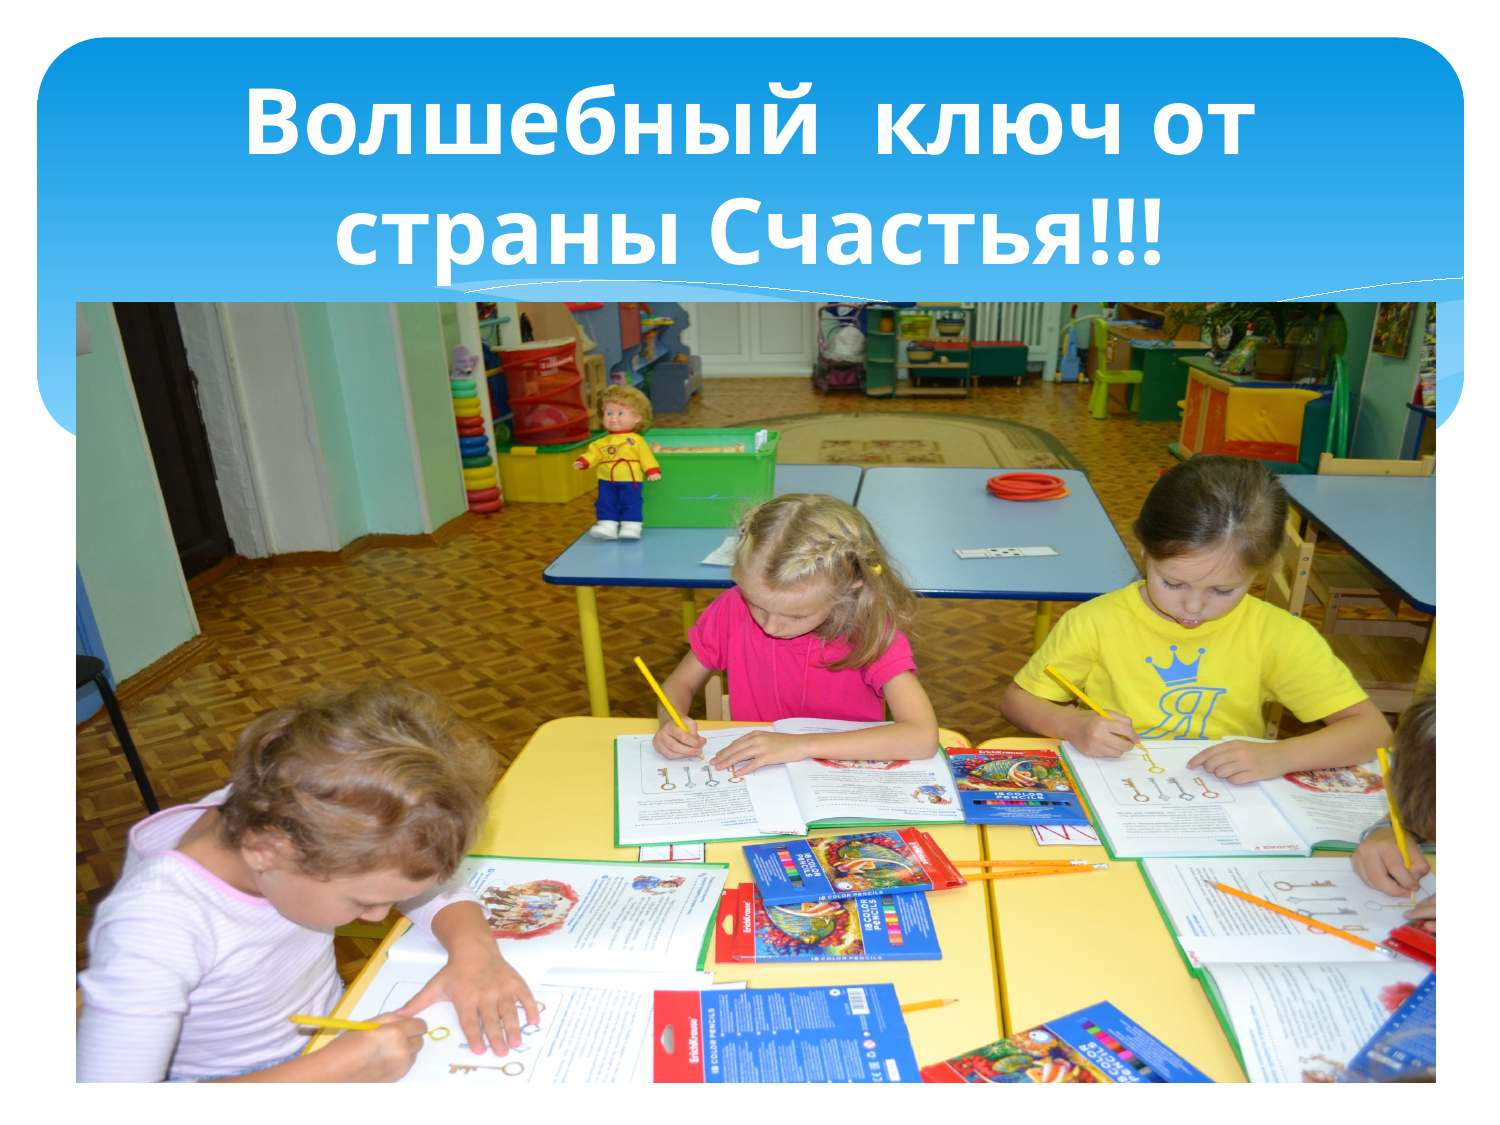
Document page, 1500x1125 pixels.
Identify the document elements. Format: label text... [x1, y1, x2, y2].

title Волшебный ключ от страны Счастья!!! [75, 55, 1425, 261]
picture [76, 302, 1436, 1083]
